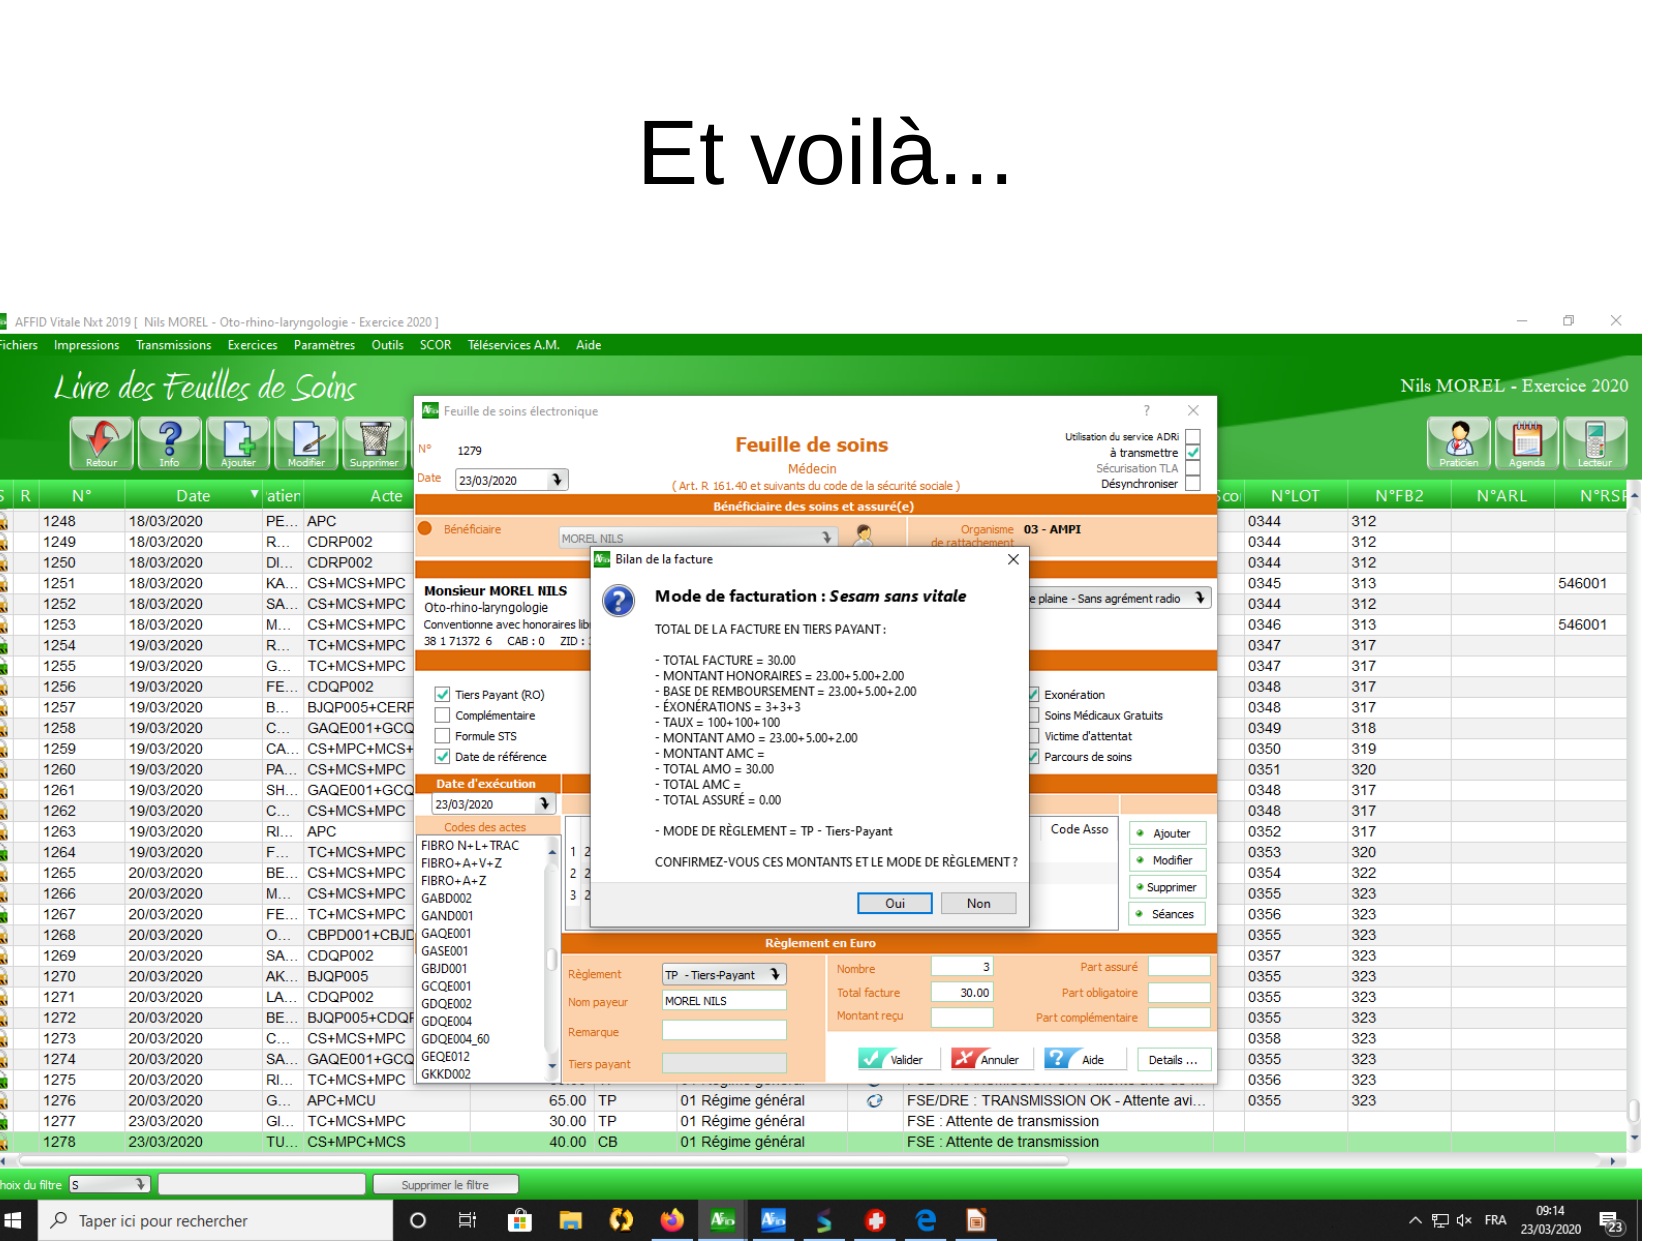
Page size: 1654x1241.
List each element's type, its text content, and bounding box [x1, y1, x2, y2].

picture [0, 310, 1642, 1241]
title Et voilà... [82, 49, 1571, 257]
